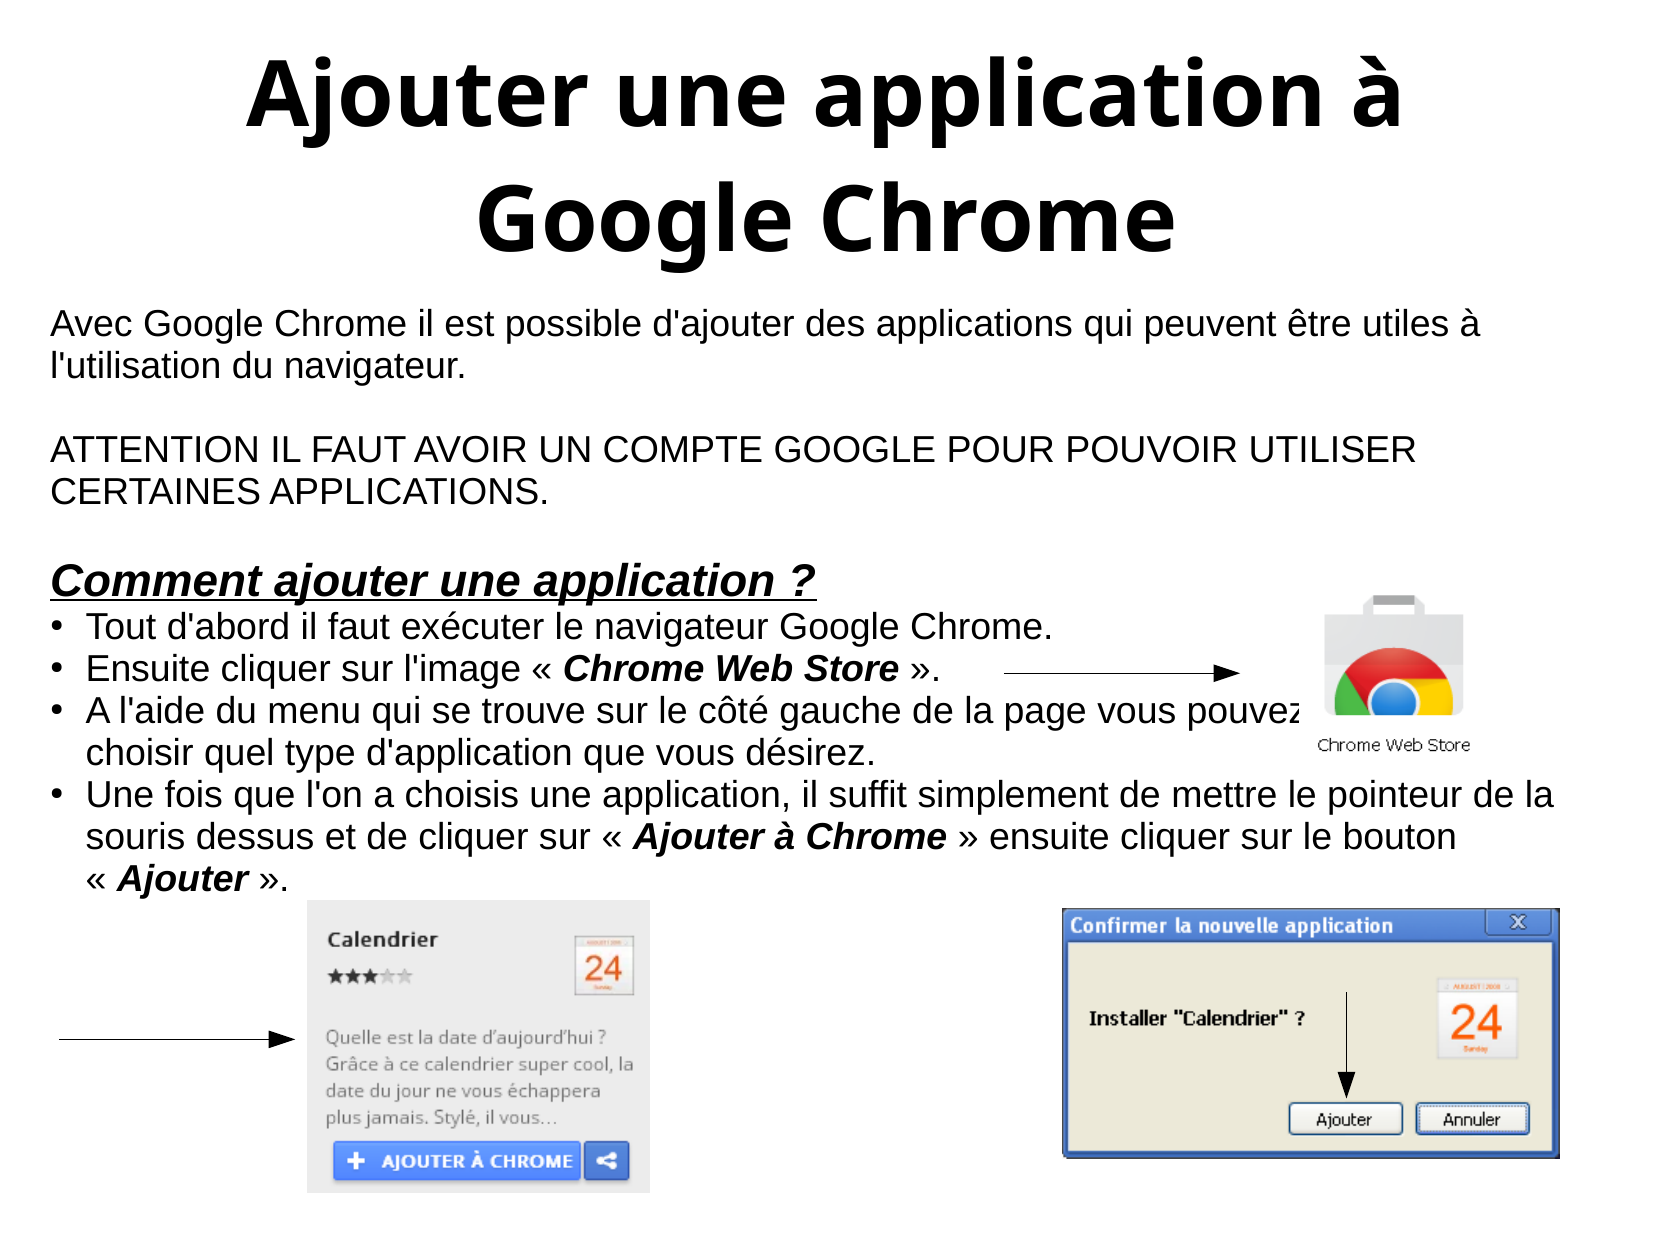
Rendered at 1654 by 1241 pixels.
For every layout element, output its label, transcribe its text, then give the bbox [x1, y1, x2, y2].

title Ajouter une application à Google Chrome [82, 49, 1571, 257]
picture [1299, 575, 1489, 768]
picture [1062, 908, 1560, 1159]
picture [307, 900, 650, 1193]
text_box Avec Google Chrome il est possible d'ajouter des applications qui peuvent être utiles à l'utilisation du navigateur. ATTENTION IL FAUT AVOIR UN COMPTE GOOGLE POUR POUVOIR UTILISER CERTAINES APPLICATIONS. Comment ajouter une application ? Tout d'abord il faut exécuter le navigateur Google Chrome. Ensuite cliquer sur l'image « Chrome Web Store ». A l'aide du menu qui se trouve sur le côté gauche de la page vous pouvez choisir quel type d'application que vous désirez. Une fois que l'on a choisis une application, il suffit simplement de mettre le pointeur de la souris dessus et de cliquer sur « Ajouter à Chrome » ensuite cliquer sur le bouton « Ajouter ». [35, 295, 1619, 912]
